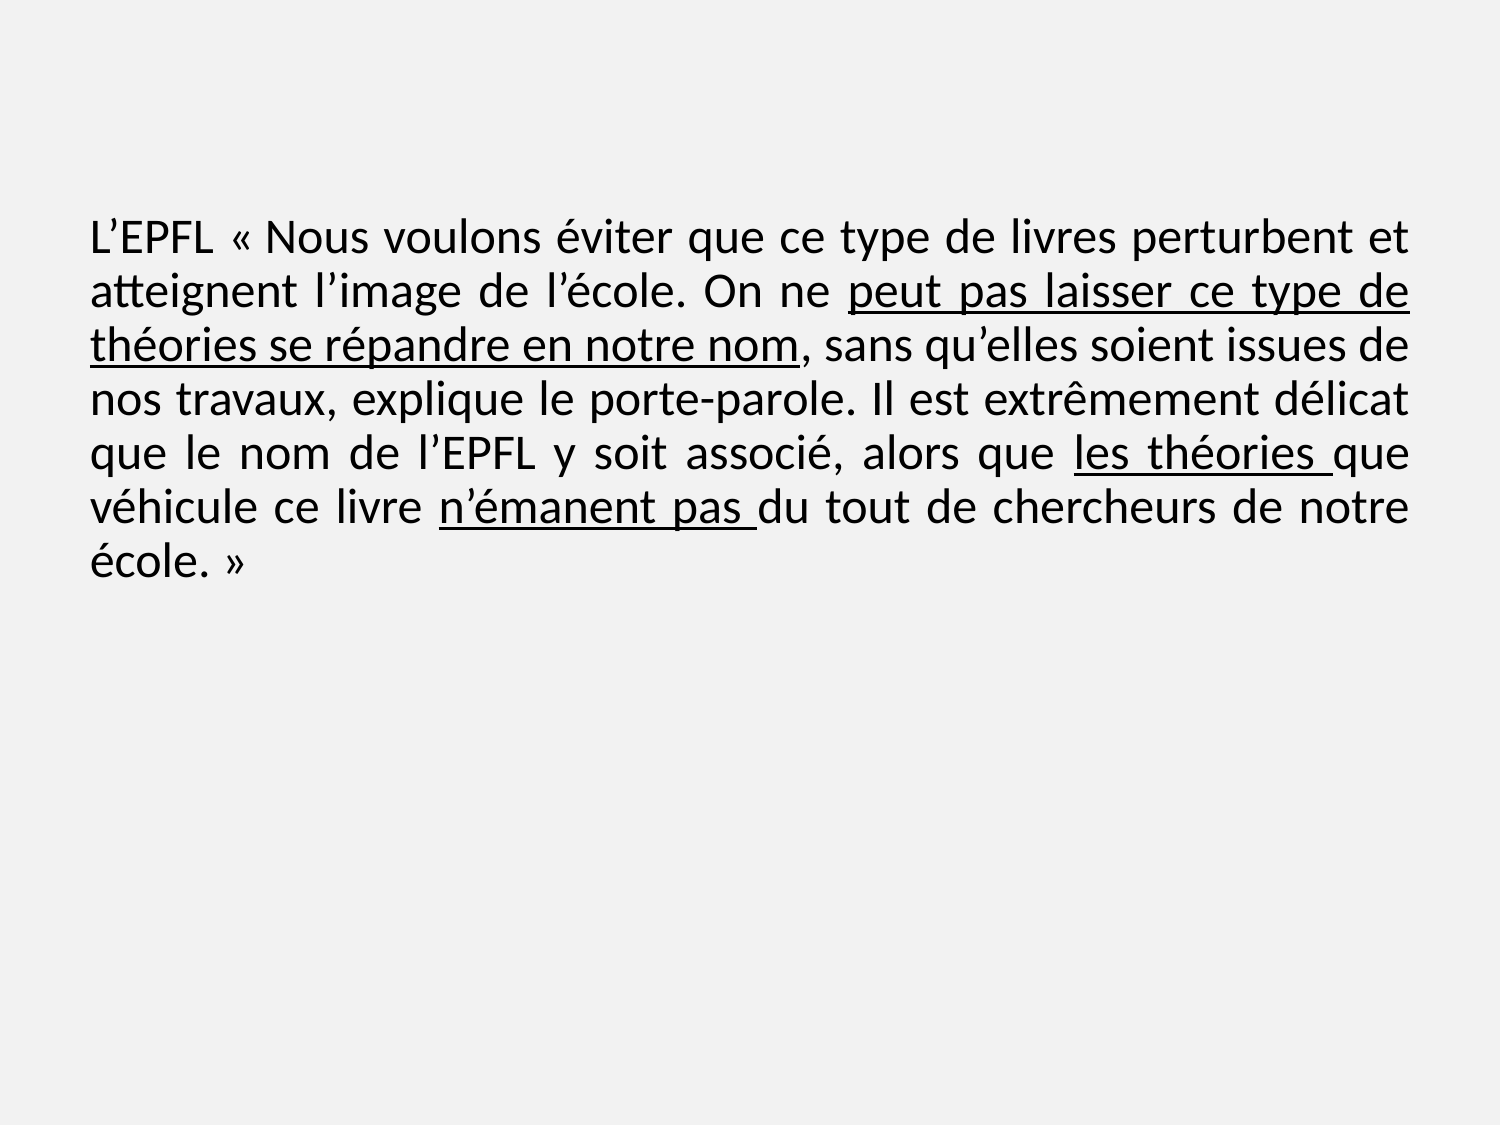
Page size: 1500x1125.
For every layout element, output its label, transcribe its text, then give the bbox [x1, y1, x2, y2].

list L’EPFL « Nous voulons éviter que ce type de livres perturbent et atteignent l’image de l’école. On ne peut pas laisser ce type de théories se répandre en notre nom, sans qu’elles soient issues de nos travaux, explique le porte-parole. Il est extrêmement délicat que le nom de l’EPFL y soit associé, alors que les théories que véhicule ce livre n’émanent pas du tout de chercheurs de notre école. » [75, 203, 1425, 946]
